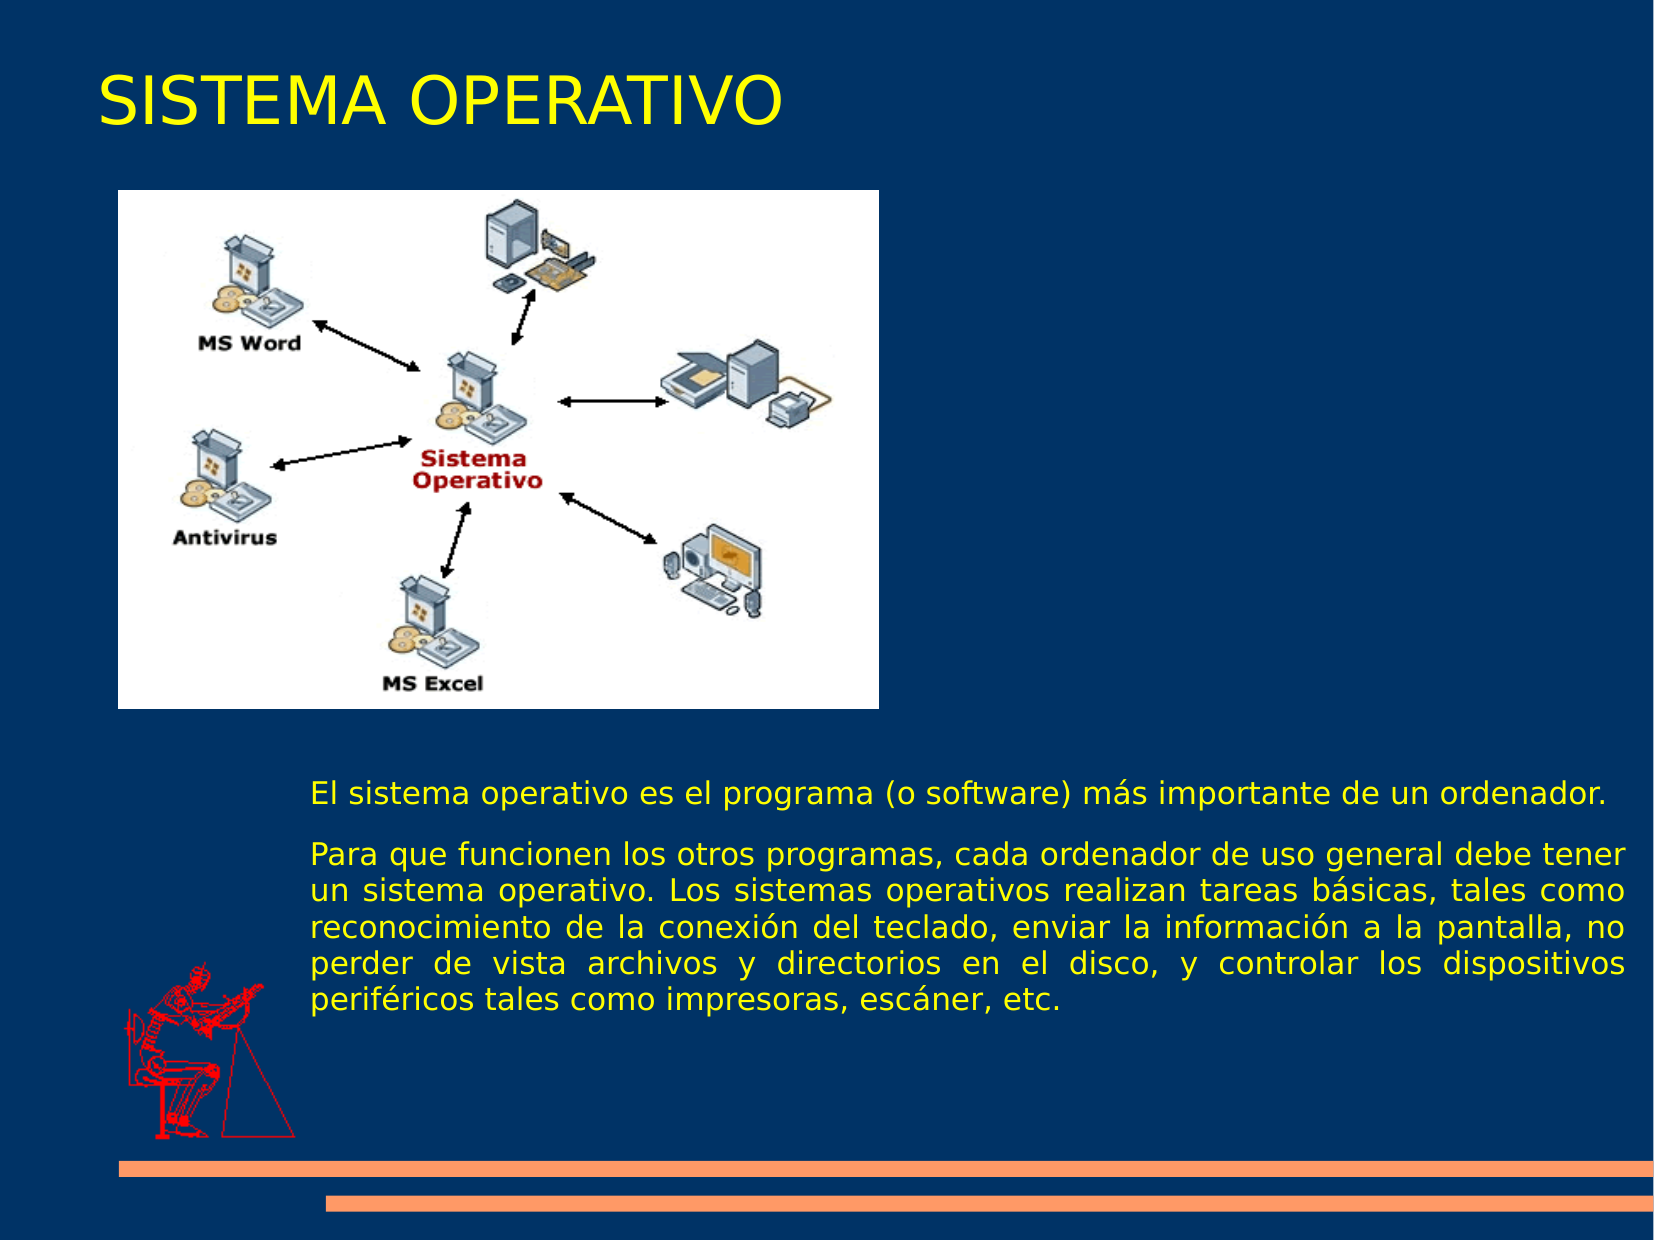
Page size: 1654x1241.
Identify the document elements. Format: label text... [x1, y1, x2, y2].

picture [118, 959, 305, 1152]
text_box El sistema operativo es el programa (o software) más importante de un ordenador. Para que funcionen los otros programas, cada ordenador de uso general debe tener un sistema operativo. Los sistemas operativos realizan tareas básicas, tales como reconocimiento de la conexión del teclado, enviar la información a la pantalla, no perder de vista archivos y directorios en el disco, y controlar los dispositivos periféricos tales como impresoras, escáner, etc. [295, 768, 1643, 1034]
picture [118, 190, 879, 709]
text_box SISTEMA OPERATIVO [82, 55, 801, 148]
